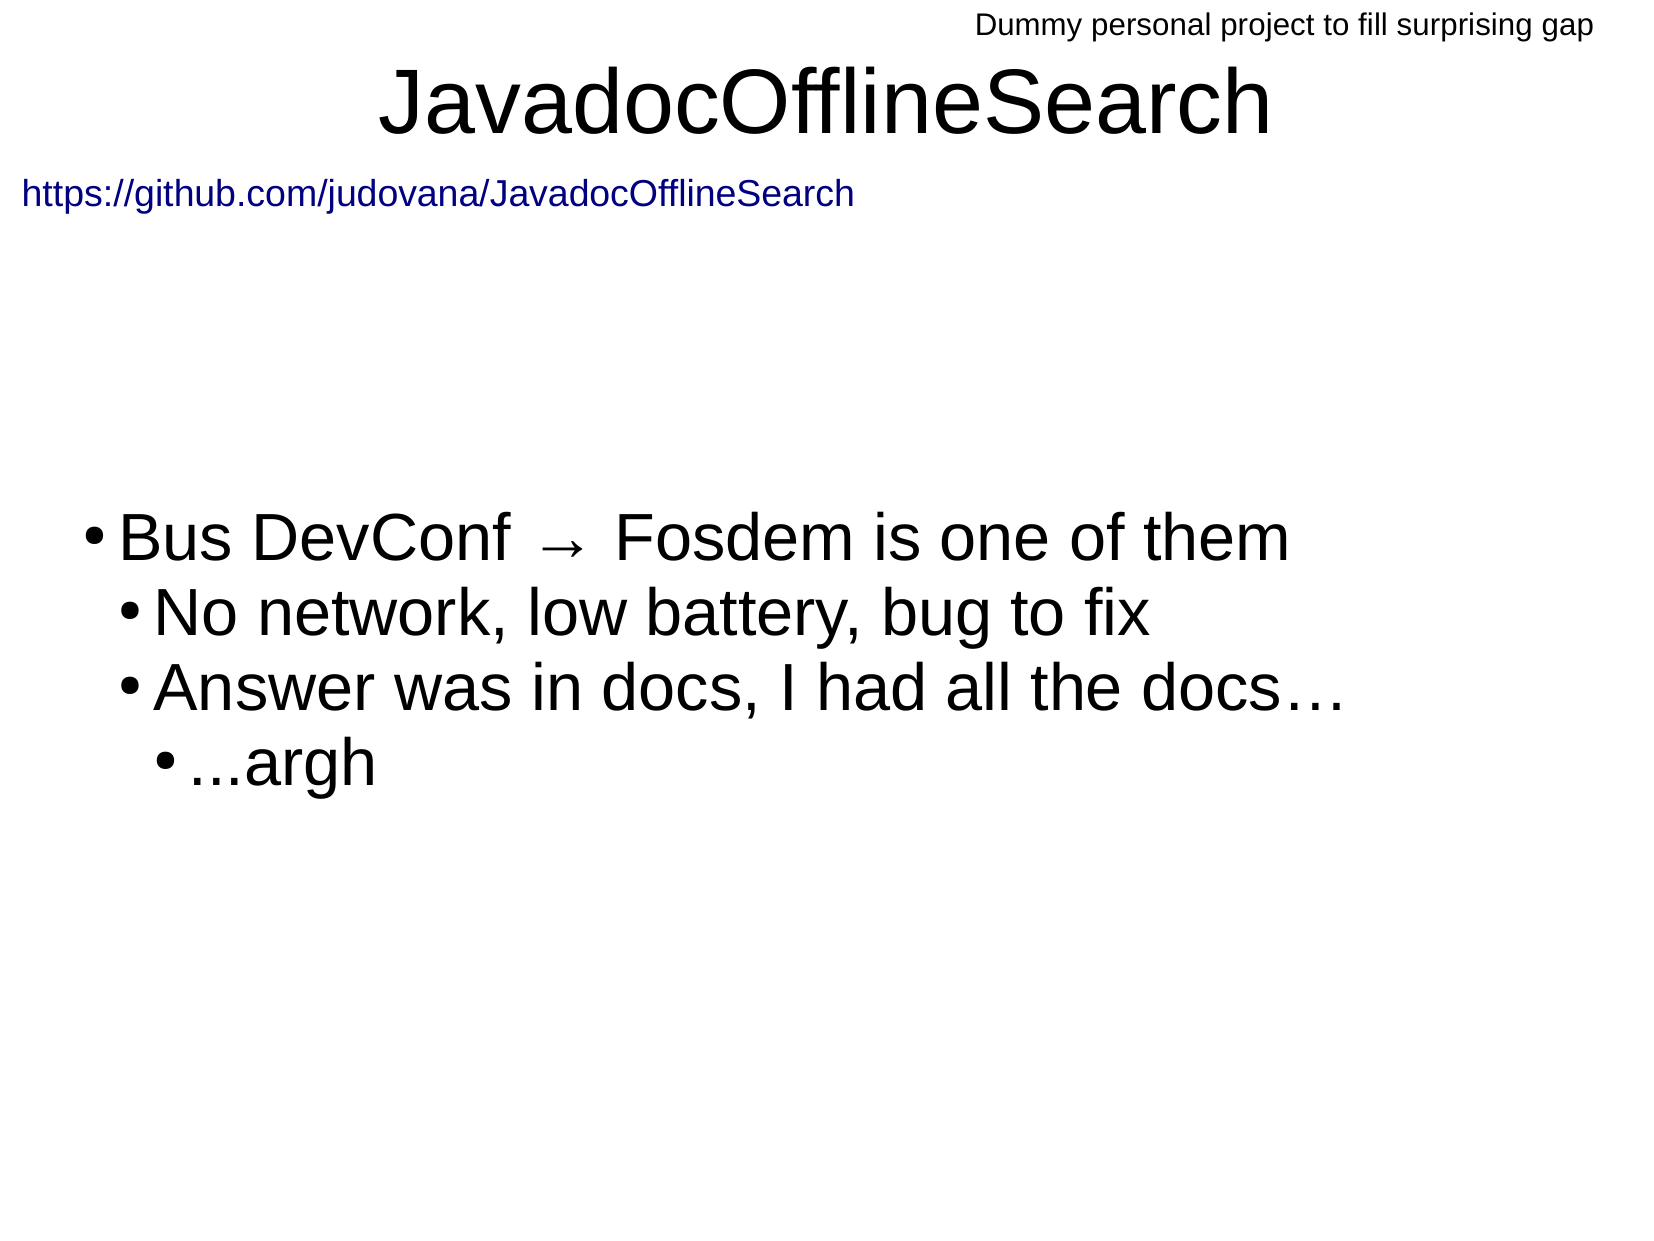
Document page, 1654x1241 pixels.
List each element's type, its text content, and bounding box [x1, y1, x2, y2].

text_box Dummy personal project to fill surprising gap [960, 0, 1636, 61]
text_box https://github.com/judovana/JavadocOfflineSearch [6, 165, 871, 222]
title JavadocOfflineSearch [82, 49, 1571, 257]
subtitle Bus DevConf → Fosdem is one of them No network, low battery, bug to fix Answer was in docs, I had all the docs… ...argh [82, 290, 1571, 1010]
